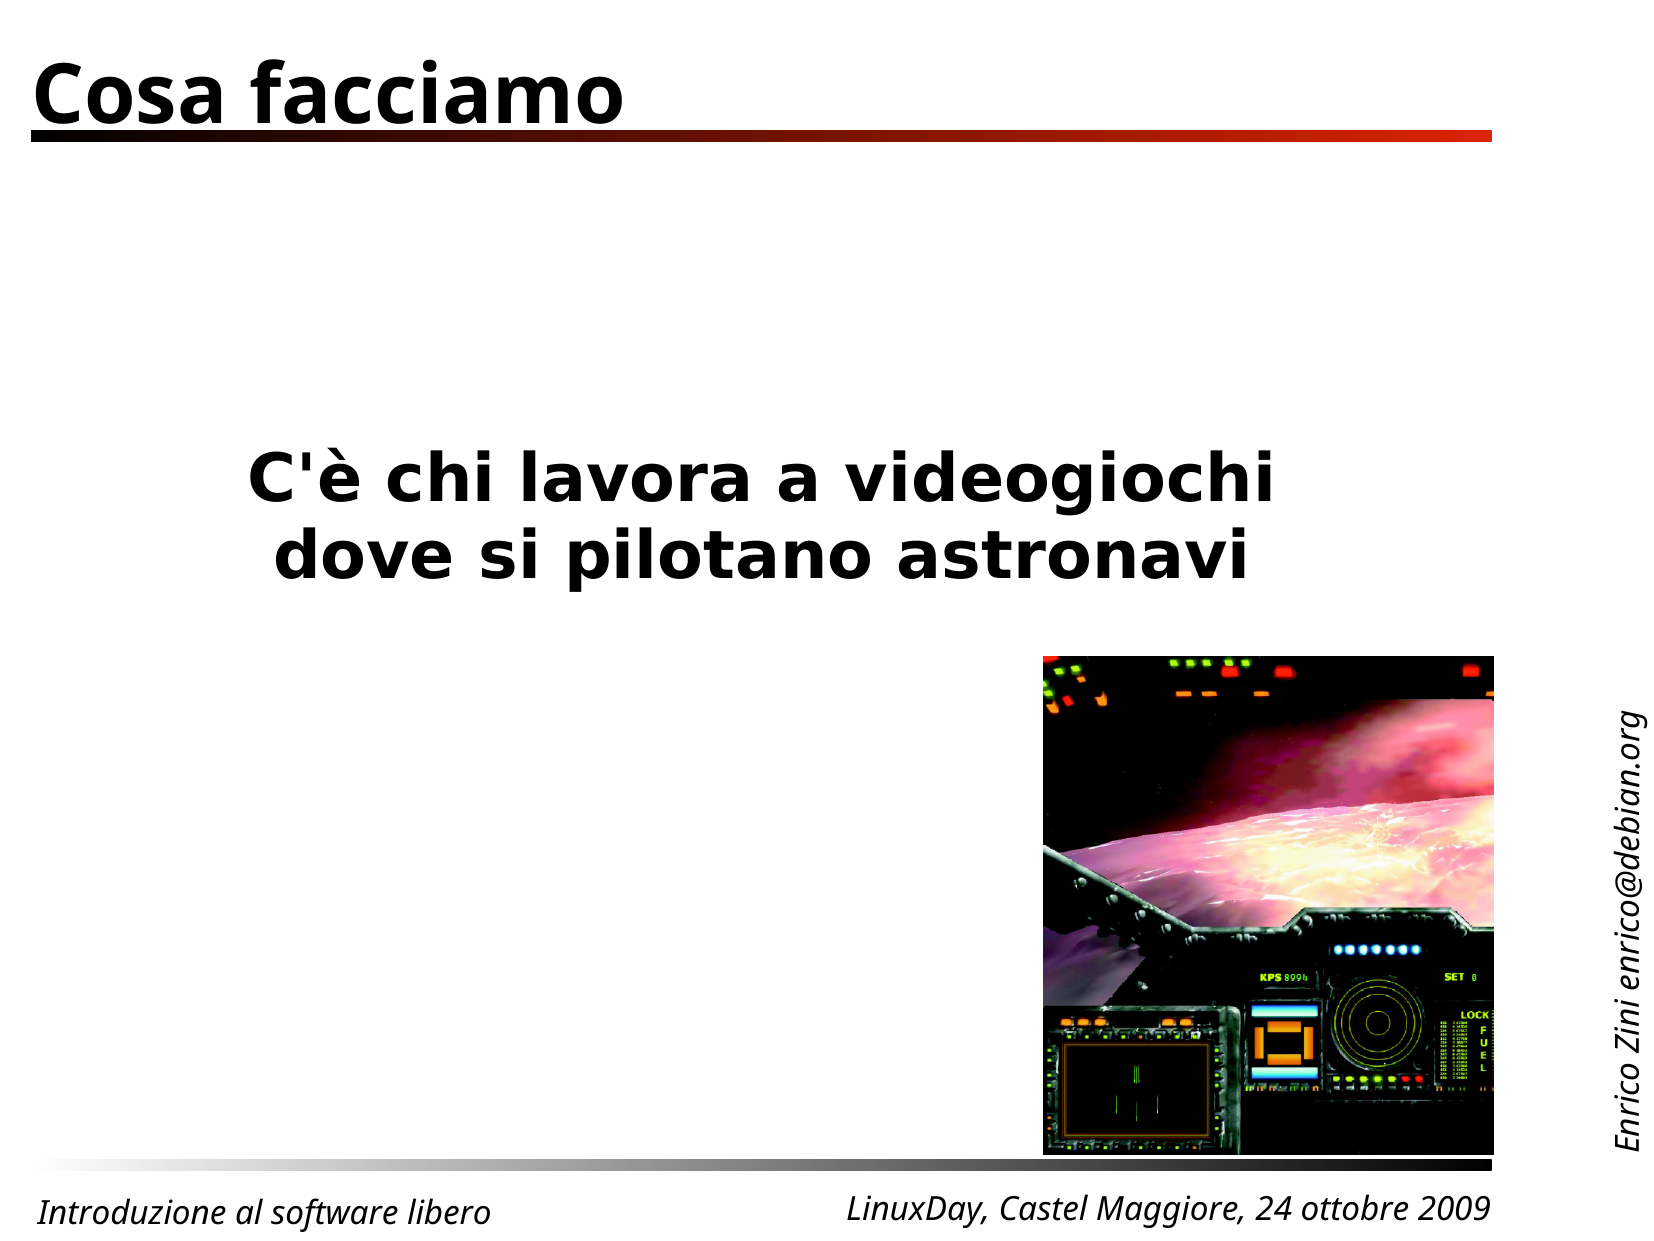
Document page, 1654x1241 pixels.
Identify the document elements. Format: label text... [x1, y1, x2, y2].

text_box Cosa facciamo [31, 34, 1438, 168]
text_box C'è chi lavora a videogiochi dove si pilotano astronavi [30, 439, 1495, 595]
picture [1043, 656, 1494, 1155]
